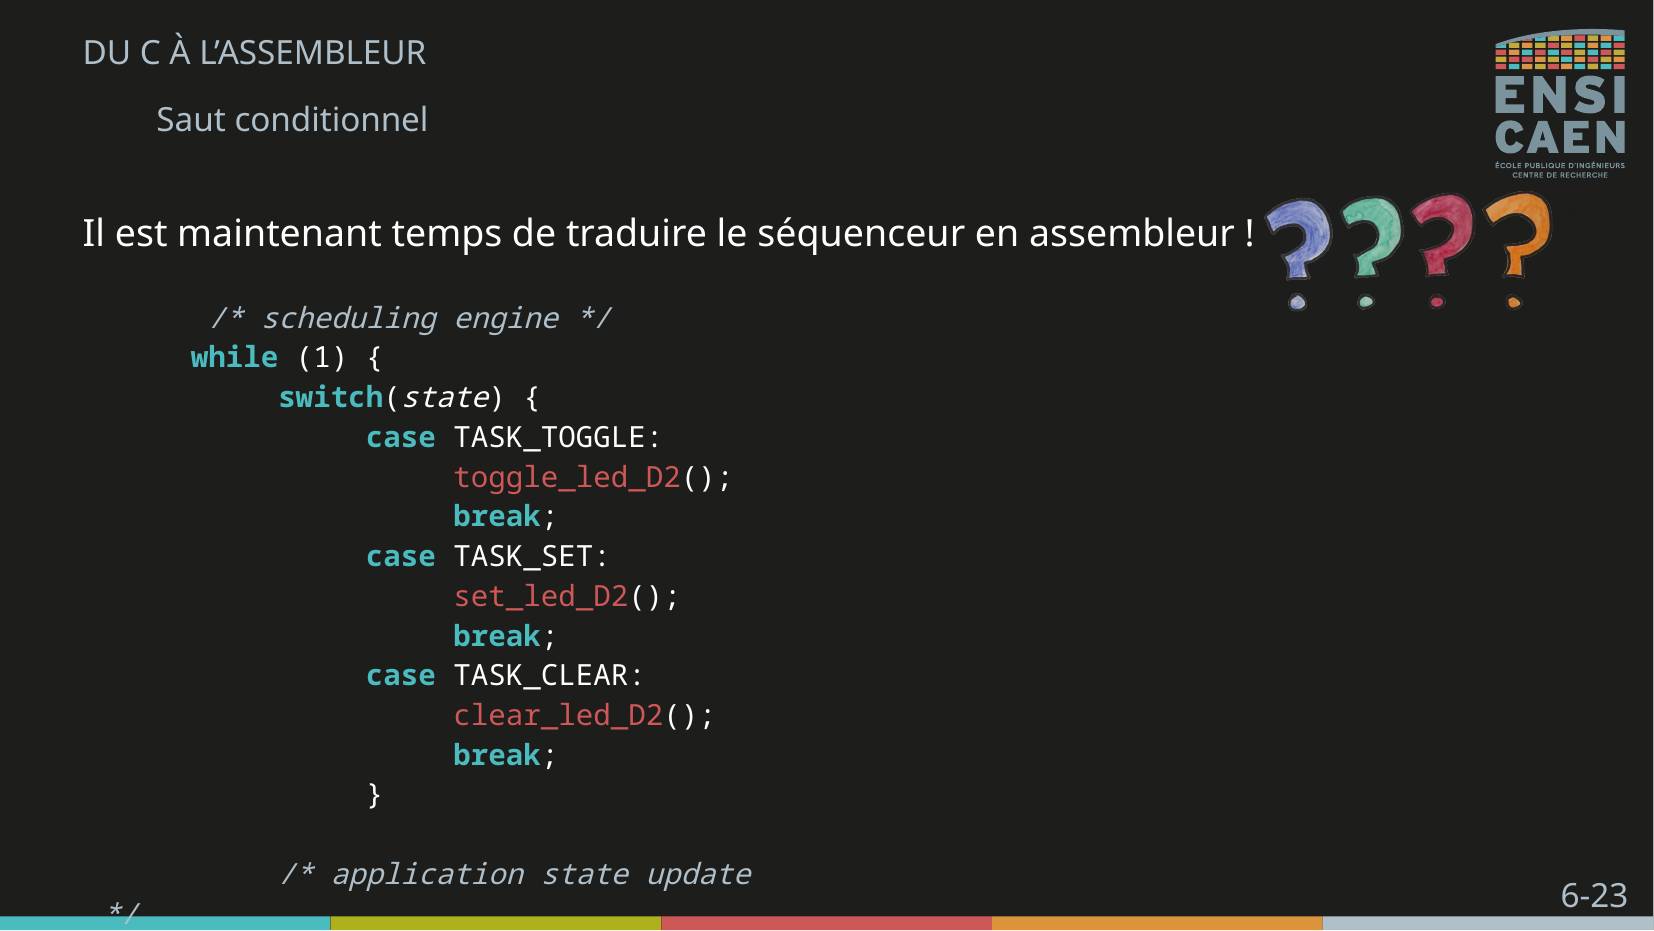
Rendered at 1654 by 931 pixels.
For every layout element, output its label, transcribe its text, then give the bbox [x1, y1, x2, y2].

text_box /* scheduling engine */ while (1) { switch(state) { case TASK_TOGGLE: toggle_led_D2(); break; case TASK_SET: set_led_D2(); break; case TASK_CLEAR: clear_led_D2(); break; } /* application state update */ if (state == TASK_CLEAR) state = 0; state++; } [88, 289, 798, 891]
list Il est maintenant temps de traduire le séquenceur en assembleur ! [82, 206, 1571, 916]
title DU C À L’ASSEMBLEUR Saut conditionnel [82, 0, 1467, 148]
picture [1228, 177, 1590, 325]
